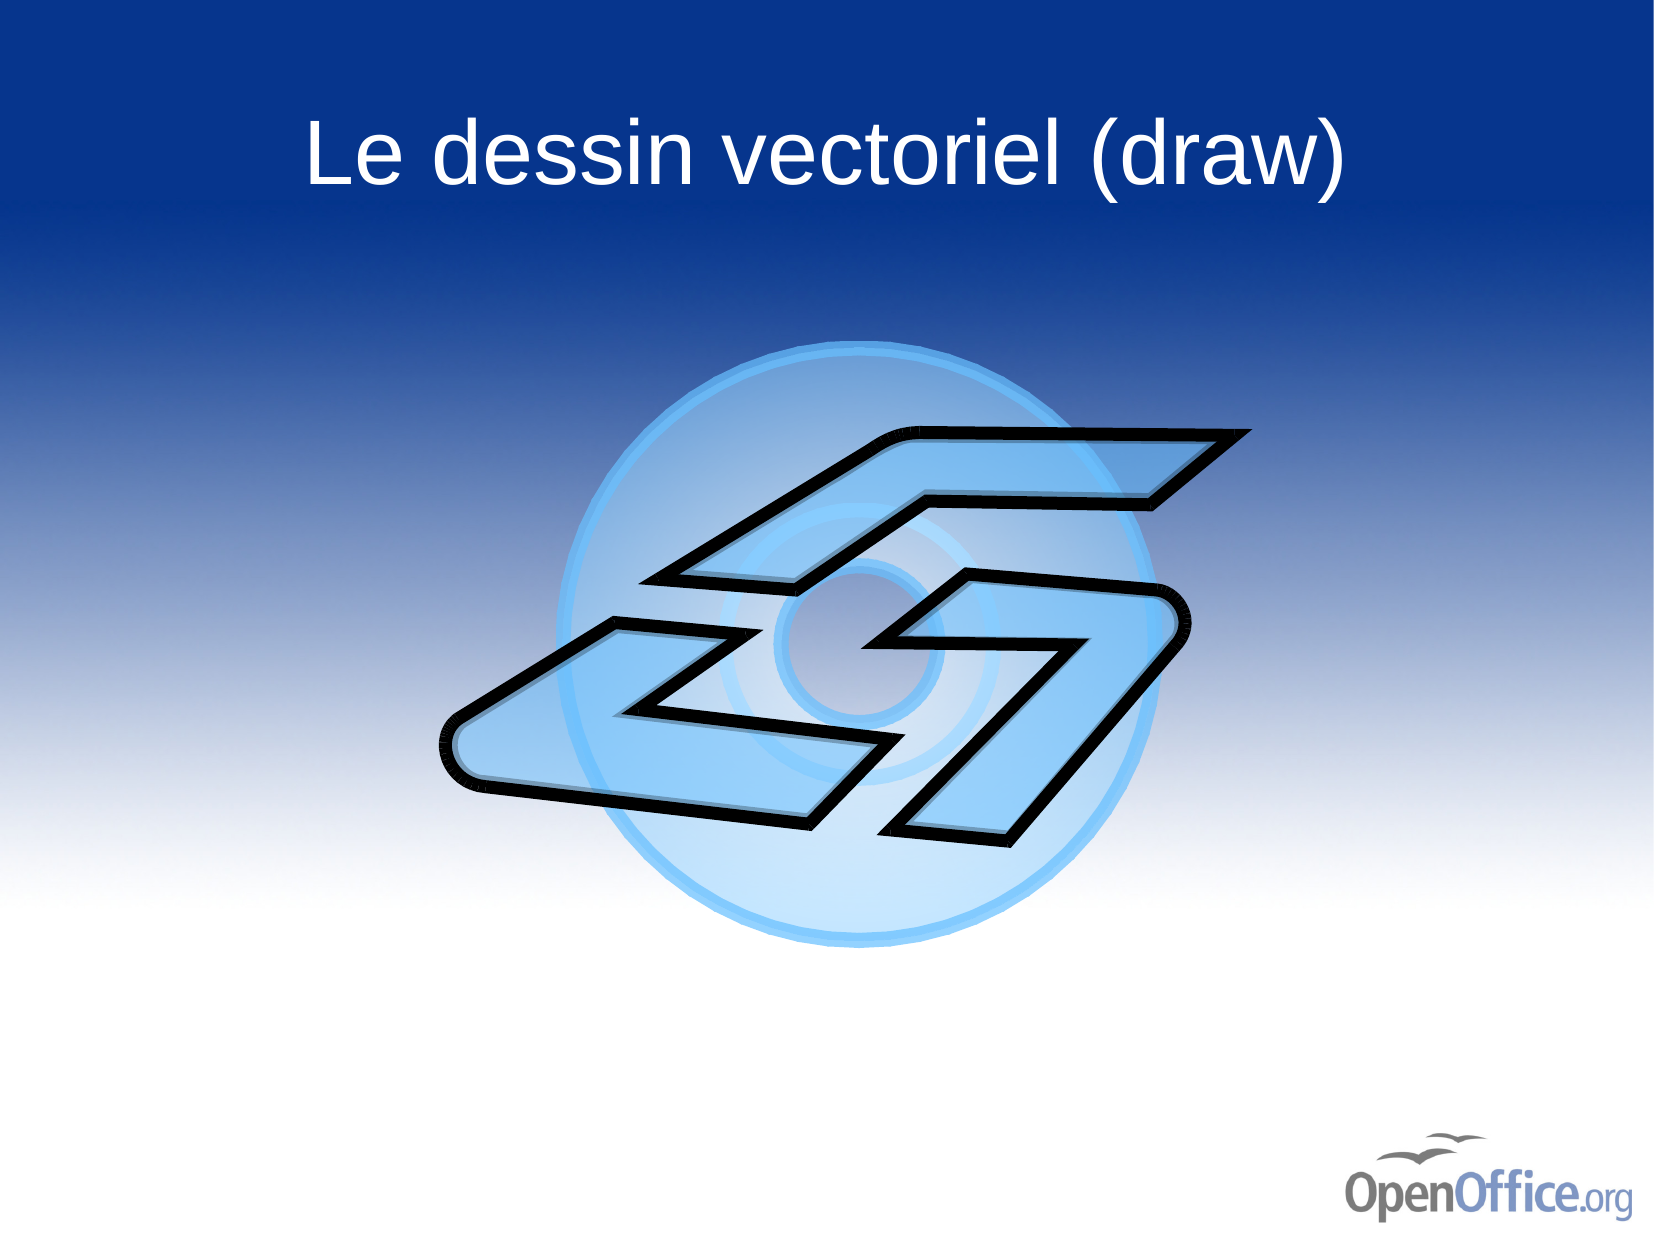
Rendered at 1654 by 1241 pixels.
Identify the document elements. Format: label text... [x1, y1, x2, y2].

picture [0, 0, 1654, 1241]
title Le dessin vectoriel (draw) [82, 49, 1571, 257]
chart [47, 274, 1536, 1093]
